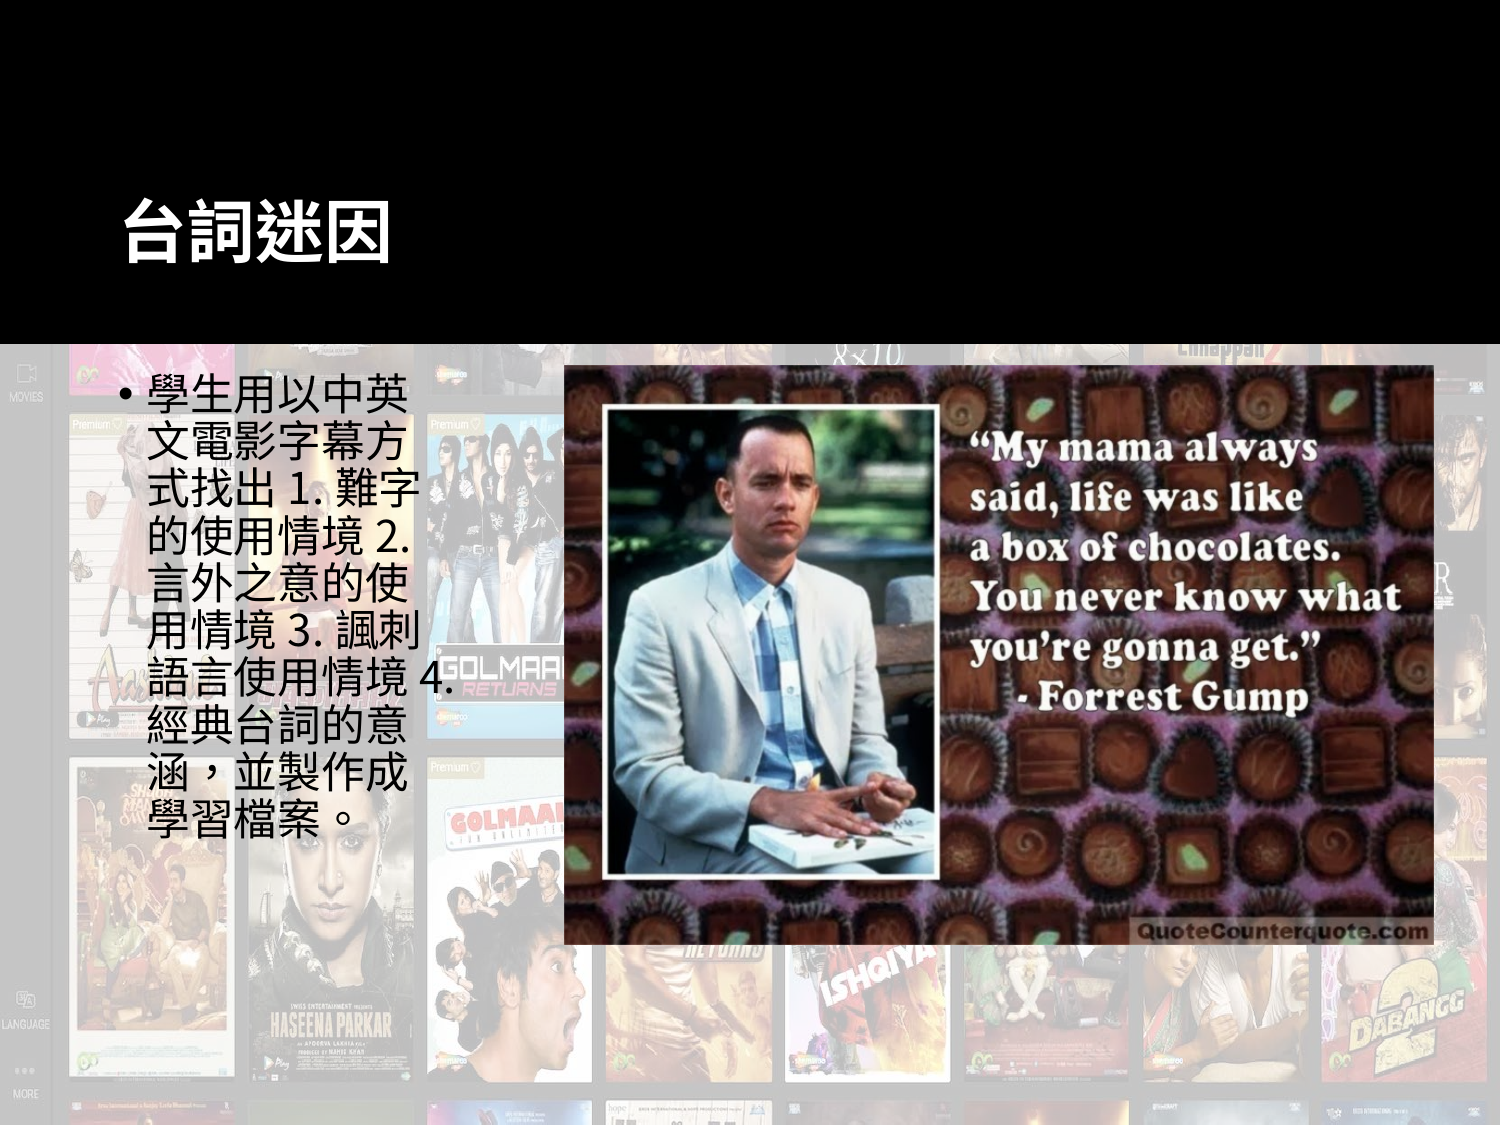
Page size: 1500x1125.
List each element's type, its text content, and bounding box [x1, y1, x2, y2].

text_box [0, 0, 1500, 344]
title 台詞迷因 [103, 153, 1397, 317]
picture [564, 365, 1434, 945]
list 學生用以中英文電影字幕方式找出1.難字的使用情境2.言外之意的使用情境3.諷刺語言使用情境4.經典台詞的意涵，並製作成學習檔案。 [103, 365, 464, 901]
